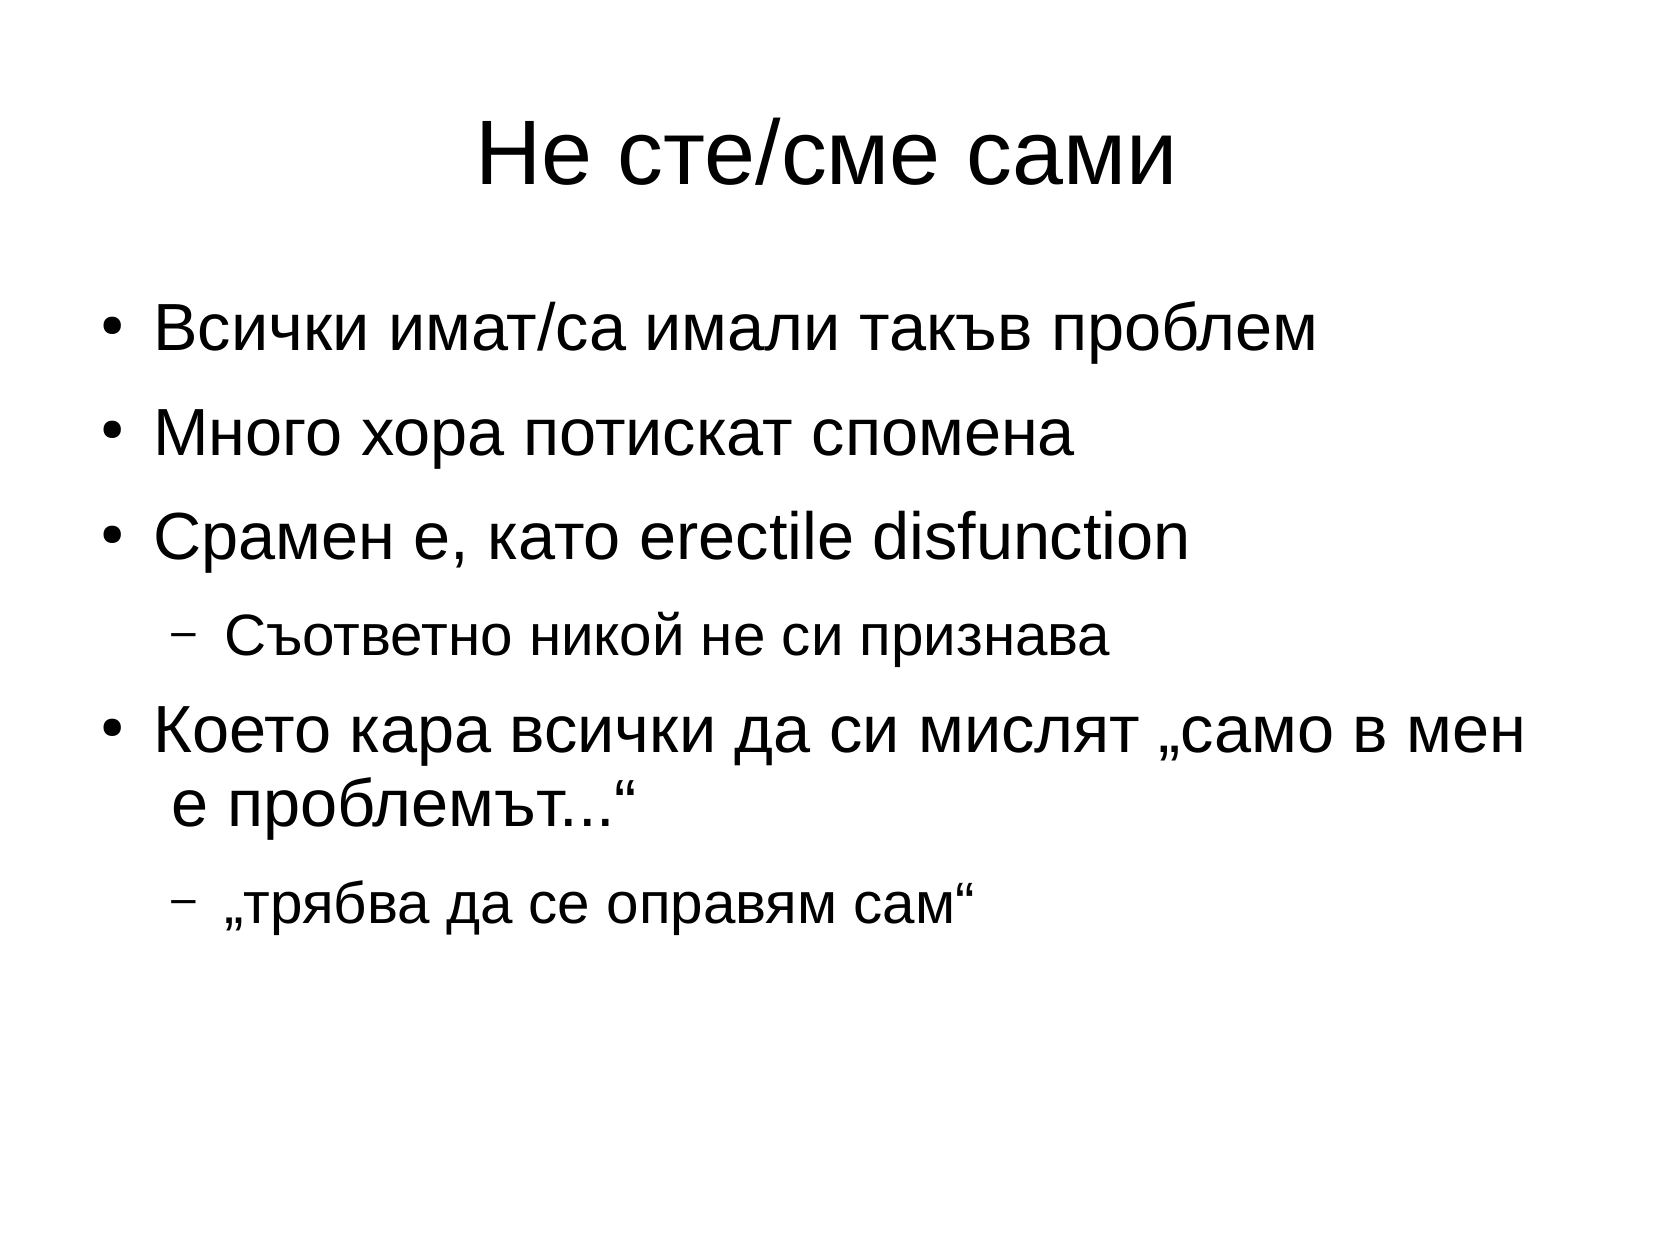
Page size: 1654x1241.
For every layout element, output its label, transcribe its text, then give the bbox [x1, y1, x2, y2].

title Не сте/сме сами [82, 49, 1571, 257]
list Всички имат/са имали такъв проблем Много хора потискат спомена Срамен е, като erectile disfunction Съответно никой не си признава Което кара всички да си мислят „само в мен е проблемът...“ „трябва да се оправям сам“ [82, 290, 1538, 1205]
